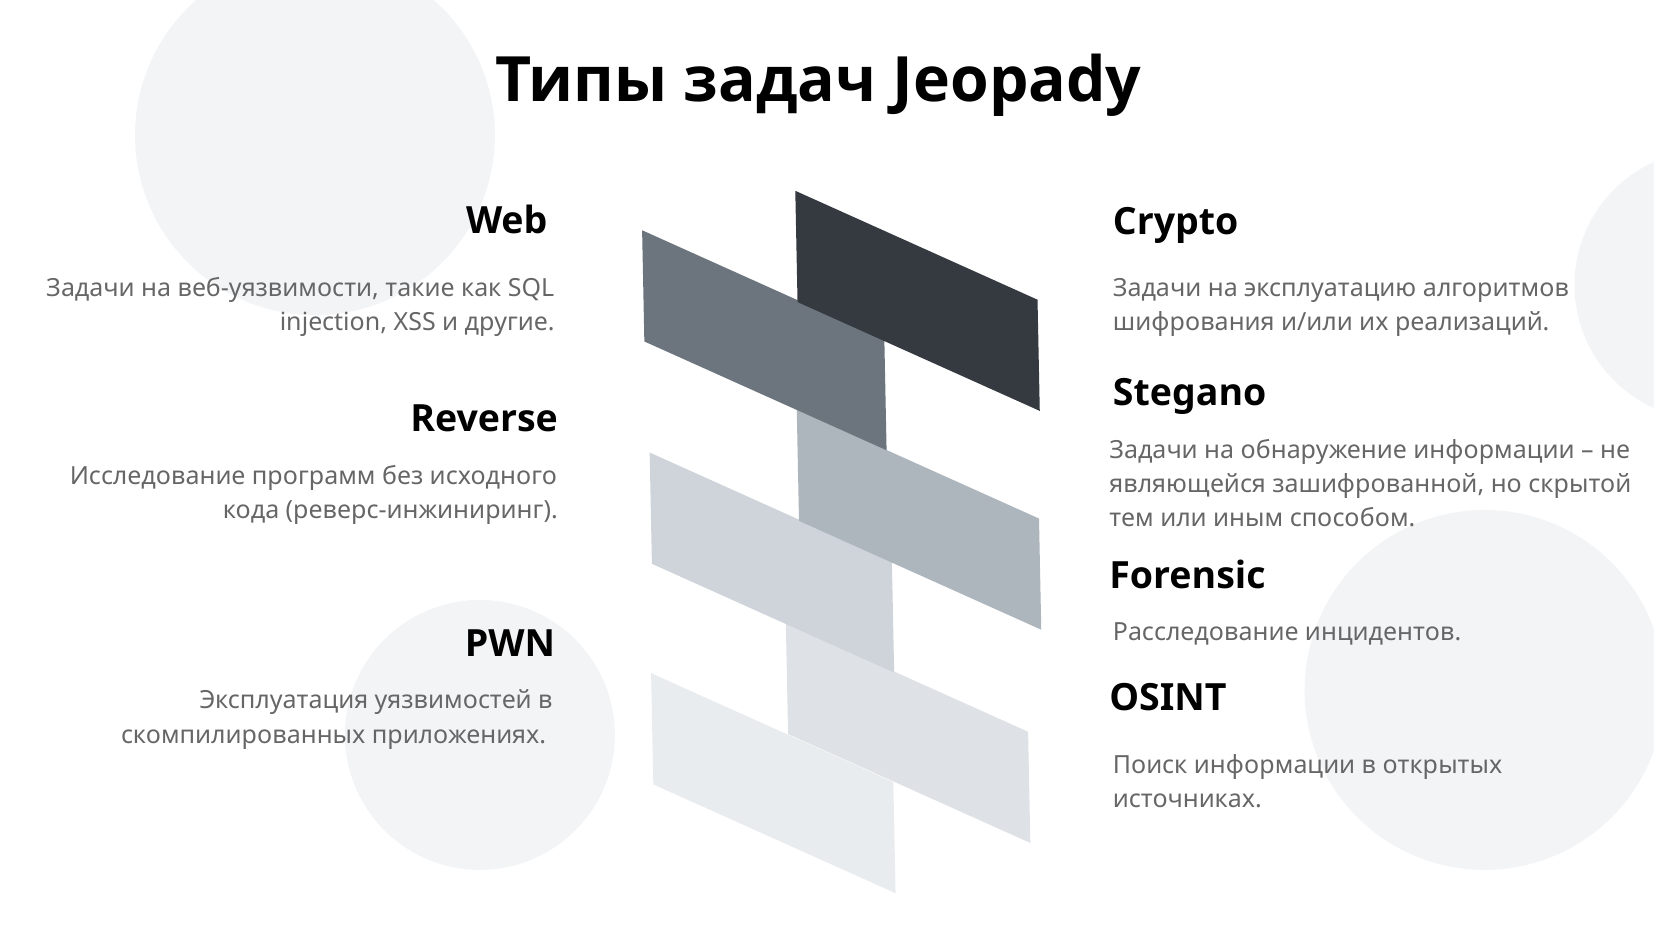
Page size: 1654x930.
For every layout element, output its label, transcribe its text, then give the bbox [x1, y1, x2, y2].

text_box Задачи на обнаружение информации – не являющейся зашифрованной, но скрытой тем или иным способом. [1094, 423, 1650, 541]
text_box Расследование инцидентов. [1098, 606, 1653, 656]
title Типы задач Jeopady [74, 0, 1563, 156]
text_box Crypto [1098, 187, 1429, 254]
text_box Forensic [1094, 541, 1425, 607]
text_box Исследование программ без исходного кода (реверс-инжиниринг). [17, 449, 573, 542]
text_box Поиск информации в открытых источниках. [1098, 739, 1653, 863]
text_box OSINT [1094, 663, 1425, 730]
text_box Задачи на веб-уязвимости, такие как SQL injection, XSS и другие. [14, 262, 570, 356]
text_box PWN [239, 609, 570, 675]
text_box Reverse [242, 384, 573, 450]
text_box Эксплуатация уязвимостей в скомпилированных приложениях. [13, 674, 568, 791]
text_box Задачи на эксплуатацию алгоритмов шифрования и/или их реализаций. [1098, 262, 1653, 346]
text_box Web [232, 185, 563, 252]
text_box Stegano [1098, 358, 1429, 424]
